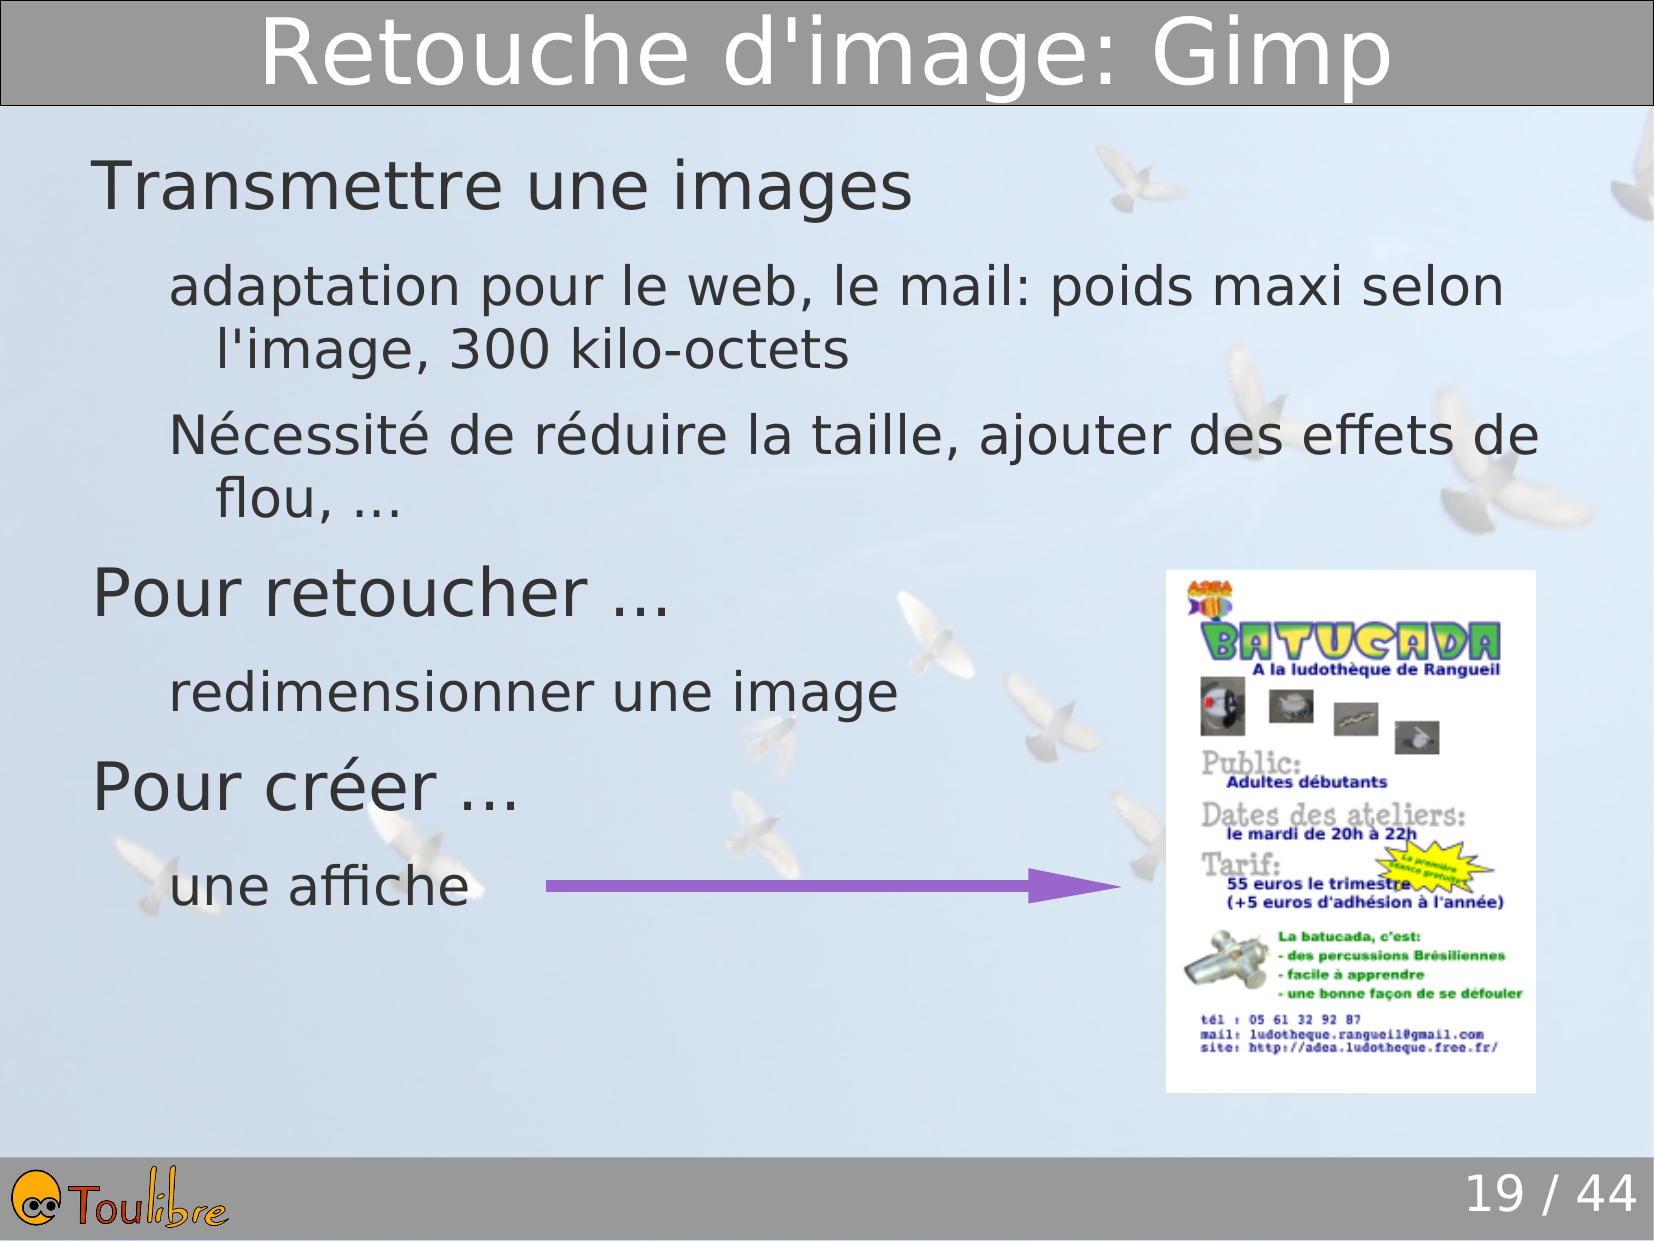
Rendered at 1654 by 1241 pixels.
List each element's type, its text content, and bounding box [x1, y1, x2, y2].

picture [1166, 570, 1536, 1093]
title Retouche d'image: Gimp [0, 0, 1654, 107]
picture [11, 1165, 229, 1228]
list Transmettre une images adaptation pour le web, le mail: poids maxi selon l'image, 300 kilo-octets Nécessité de réduire la taille, ajouter des effets de flou, ... Pour retoucher ... redimensionner une image Pour créer ... une affiche [73, 147, 1595, 1094]
